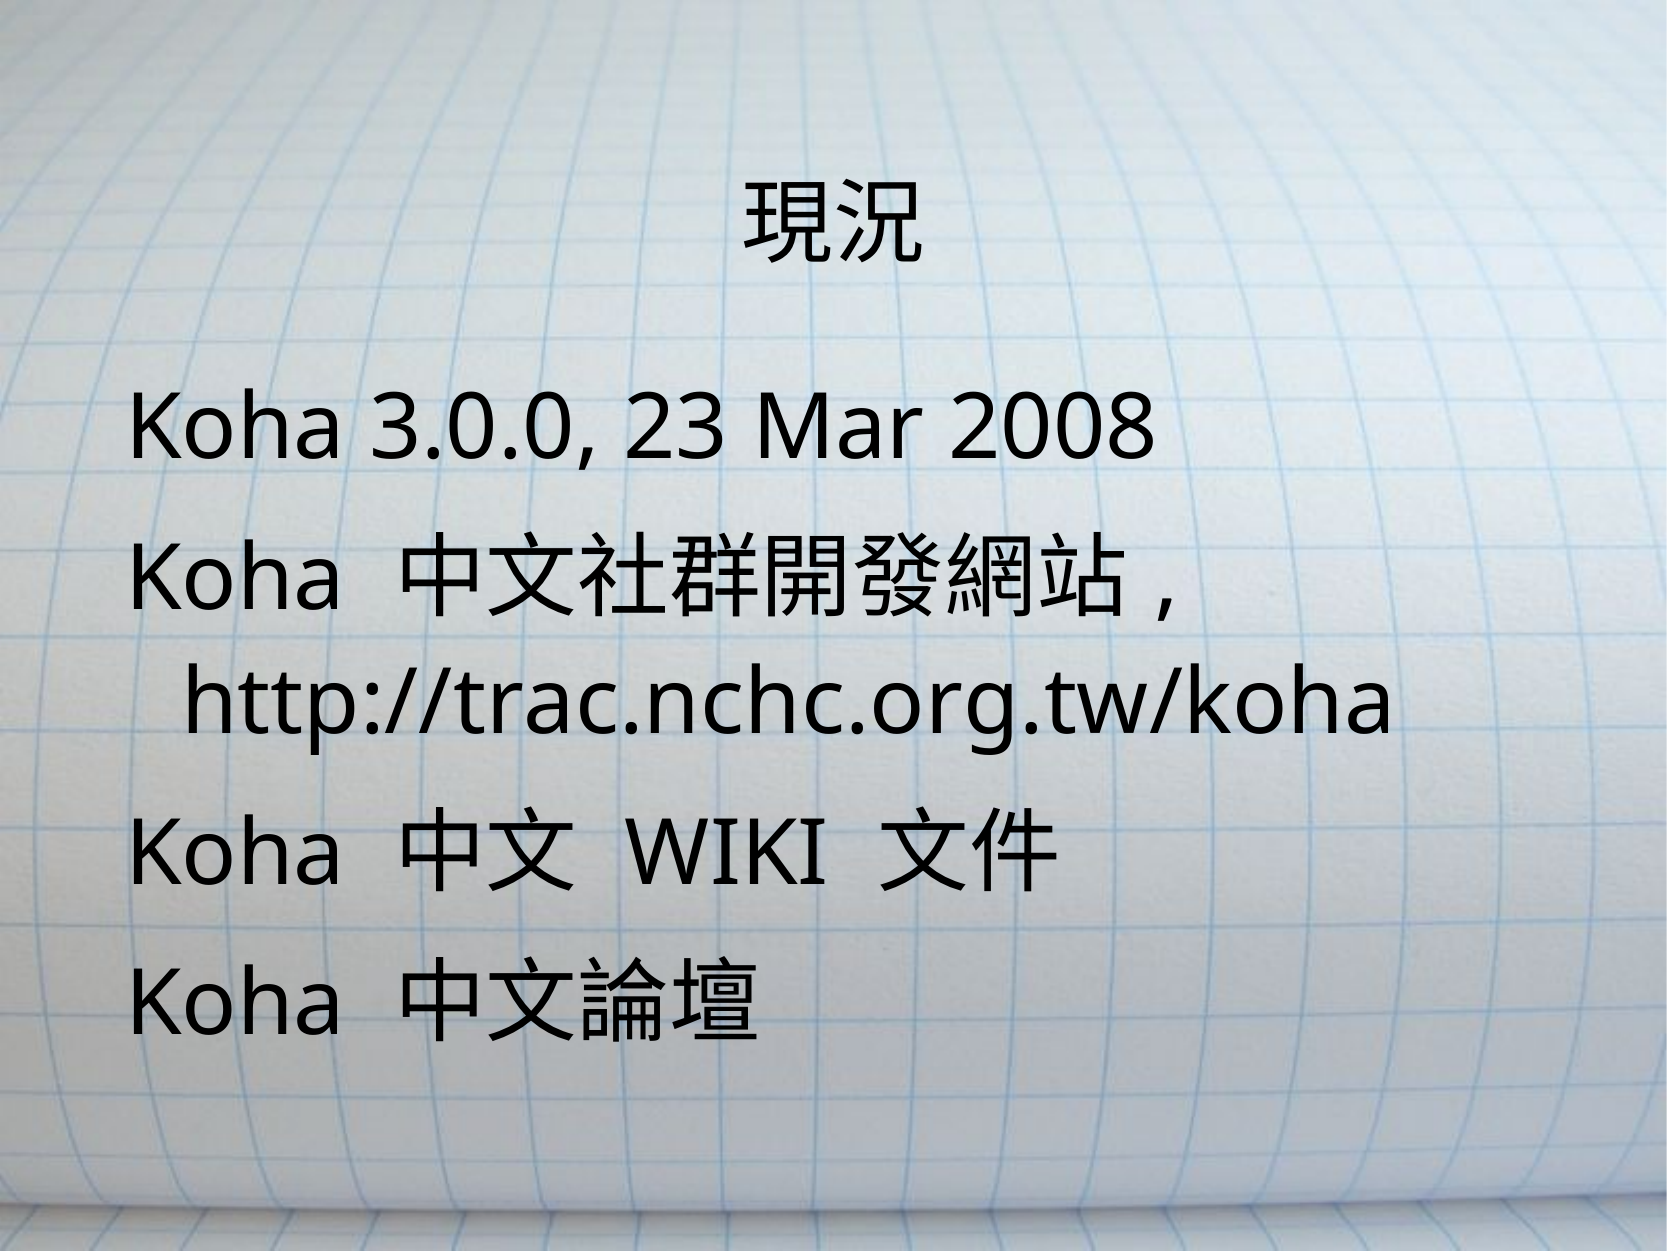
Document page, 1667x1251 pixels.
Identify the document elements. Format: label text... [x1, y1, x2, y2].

title 現況 [124, 105, 1542, 326]
picture [0, 0, 1667, 1251]
list Koha 3.0.0, 23 Mar 2008 Koha 中文社群開發網站, http://trac.nchc.org.tw/koha Koha 中文 WIKI 文件 Koha 中文論壇 [124, 360, 1542, 1097]
